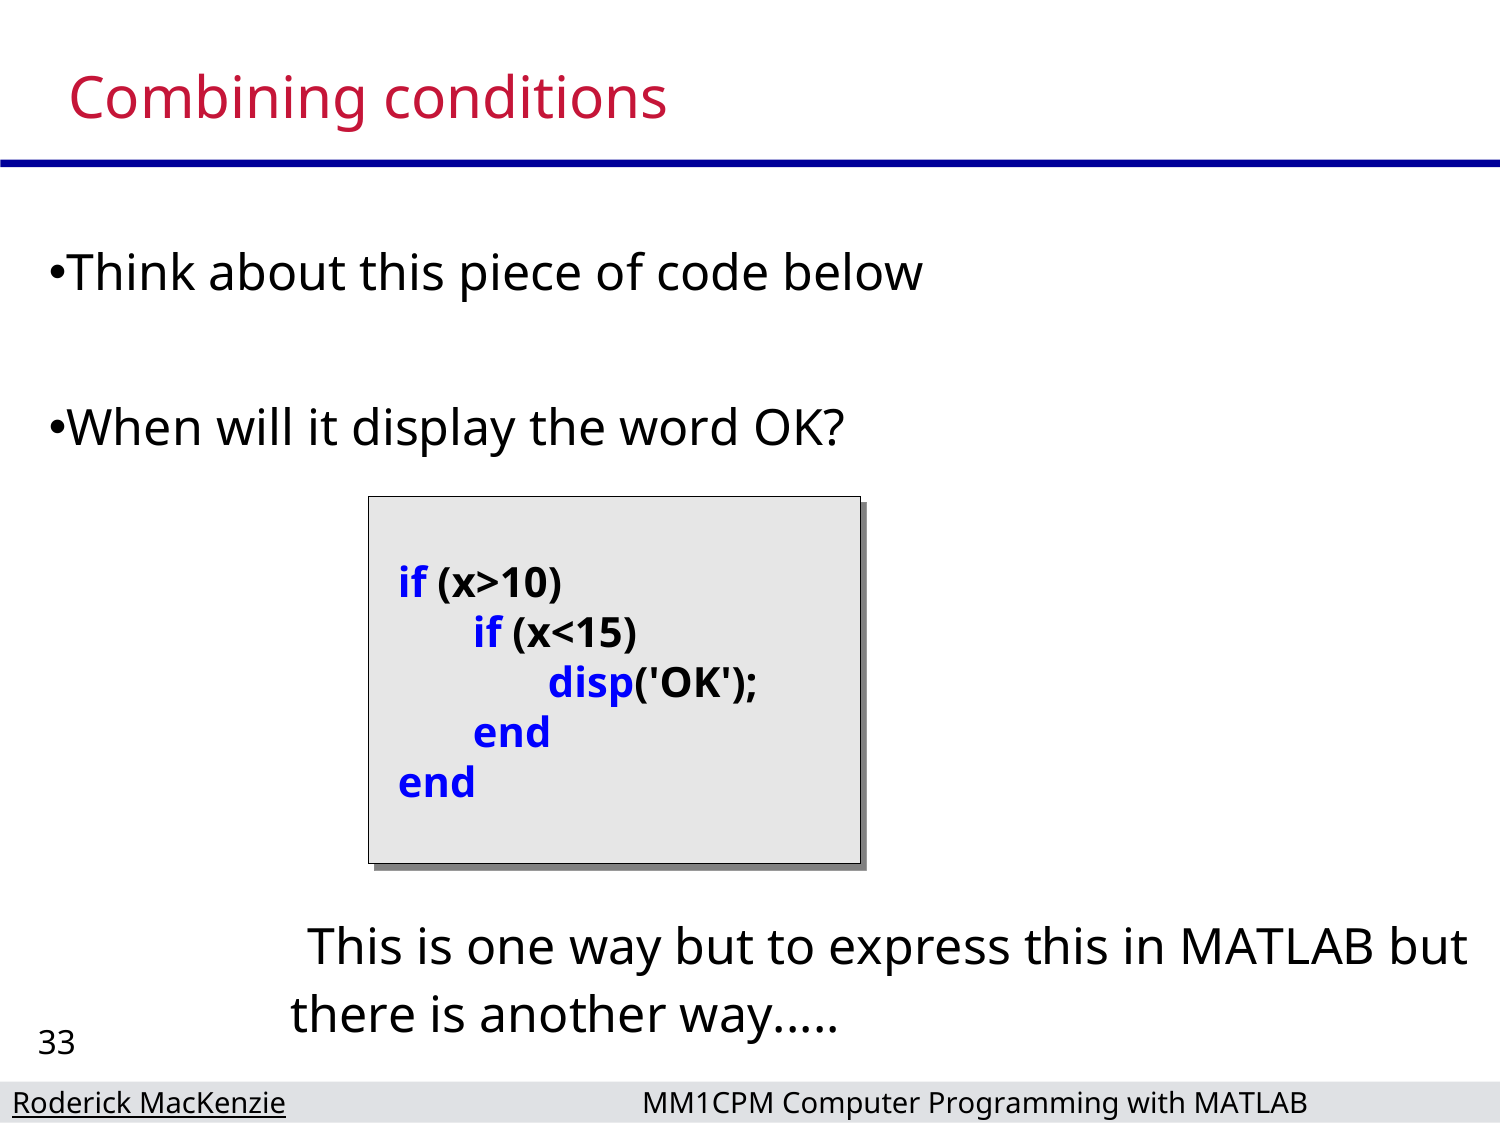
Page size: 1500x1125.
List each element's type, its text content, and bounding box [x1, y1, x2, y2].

title Combining conditions [53, 42, 1291, 150]
text_box This is one way but to express this in MATLAB but there is another way..... [290, 910, 1482, 1028]
text_box if (x>10) if (x<15) disp('OK'); end end [368, 496, 861, 864]
text_box <number> [23, 1013, 238, 1084]
text_box Think about this piece of code below When will it display the word OK? [48, 236, 1323, 431]
